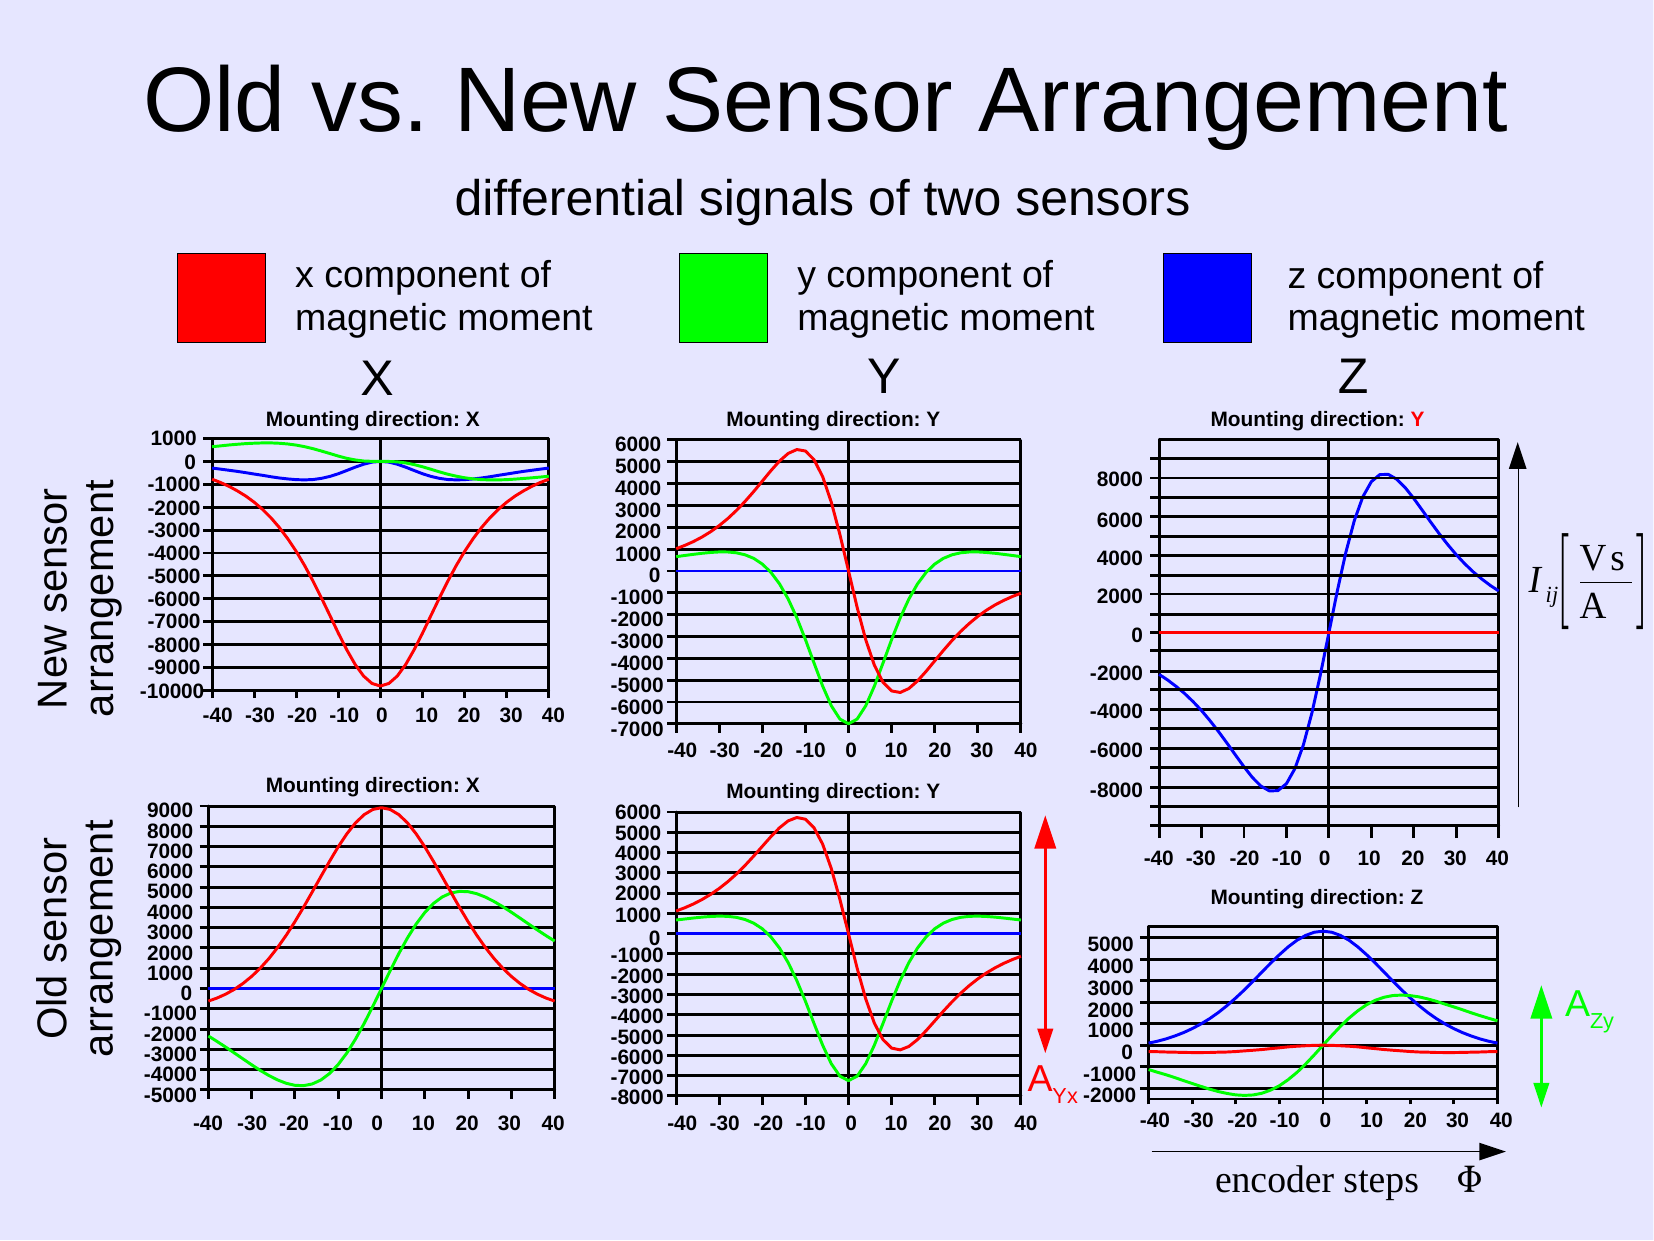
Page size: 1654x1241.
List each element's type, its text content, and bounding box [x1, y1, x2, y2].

text_box -40 [193, 1111, 224, 1136]
text_box 40 [541, 704, 565, 730]
text_box 4000 [615, 479, 662, 501]
text_box -4000 [610, 654, 664, 676]
text_box y component of magnetic moment [797, 253, 1095, 339]
text_box -30 [709, 1111, 740, 1136]
text_box Y [867, 348, 901, 405]
text_box Mounting direction: Y [726, 407, 941, 432]
text_box 40 [541, 1111, 565, 1136]
text_box -1000 [610, 944, 664, 969]
text_box -4000 [1089, 701, 1144, 739]
text_box differential signals of two sensors [454, 170, 1191, 227]
text_box -7000 [610, 1070, 664, 1091]
text_box -2000 [143, 1027, 198, 1047]
text_box 6000 [615, 800, 662, 825]
text_box -10 [795, 739, 826, 764]
text_box -20 [1227, 1108, 1258, 1133]
text_box 3000 [1087, 980, 1134, 1001]
text_box Z [1337, 348, 1369, 405]
text_box 30 [497, 1111, 521, 1136]
text_box -7000 [610, 720, 664, 742]
text_box 6000 [615, 432, 662, 457]
chart [1519, 531, 1654, 632]
text_box New sensor arrangement [28, 480, 123, 718]
text_box -6000 [147, 590, 201, 614]
text_box 20 [928, 1111, 952, 1136]
text_box -7000 [147, 614, 201, 636]
text_box -5000 [147, 568, 201, 590]
text_box -3000 [610, 632, 664, 654]
text_box 8000 [147, 824, 194, 844]
text_box AZy [1564, 982, 1614, 1034]
text_box 7000 [147, 844, 194, 864]
text_box -8000 [147, 636, 201, 660]
text_box -1000 [1083, 1062, 1137, 1088]
text_box 30 [1446, 1108, 1470, 1133]
text_box 0 [1319, 1108, 1332, 1133]
text_box Mounting direction: X [265, 773, 481, 798]
text_box z component of magnetic moment [1287, 254, 1586, 339]
text_box -4000 [610, 1009, 664, 1030]
text_box 2000 [615, 886, 662, 907]
text_box 1000 [150, 426, 197, 453]
text_box -10000 [139, 679, 205, 706]
text_box 10 [1360, 1108, 1384, 1133]
text_box -30 [1183, 1108, 1214, 1133]
text_box X [360, 350, 394, 407]
text_box 3000 [147, 925, 194, 945]
text_box -5000 [143, 1088, 198, 1108]
text_box 0 [1121, 1044, 1134, 1066]
text_box Mounting direction: Z [1210, 885, 1424, 910]
text_box x component of magnetic moment [295, 253, 593, 339]
text_box Mounting direction: Y [1210, 407, 1426, 443]
text_box -3000 [147, 522, 201, 545]
text_box 4000 [1096, 548, 1144, 586]
chart [1208, 1157, 1490, 1205]
text_box -40 [202, 704, 233, 730]
text_box 0 [371, 1111, 383, 1136]
text_box 3000 [615, 866, 662, 886]
text_box -30 [244, 704, 276, 730]
text_box 20 [455, 1111, 479, 1136]
text_box 0 [845, 1111, 858, 1136]
text_box 40 [1014, 1111, 1038, 1136]
text_box 30 [970, 739, 994, 764]
text_box 1000 [1087, 1023, 1134, 1044]
text_box [679, 253, 768, 343]
text_box 4000 [147, 905, 194, 925]
text_box 2000 [1096, 586, 1144, 624]
text_box -1000 [147, 472, 201, 499]
text_box -10 [1269, 1108, 1300, 1133]
text_box 5000 [615, 457, 662, 479]
text_box 40 [1485, 846, 1509, 886]
text_box -5000 [610, 1030, 664, 1050]
text_box 20 [1401, 846, 1425, 886]
text_box 40 [1014, 739, 1038, 764]
text_box -2000 [1083, 1088, 1137, 1109]
text_box 4000 [615, 846, 662, 866]
text_box -2000 [1089, 661, 1144, 701]
text_box 0 [184, 453, 197, 477]
text_box 9000 [147, 799, 194, 824]
text_box Mounting direction: X [265, 407, 481, 432]
text_box -2000 [610, 610, 664, 632]
text_box 10 [411, 1111, 436, 1136]
text_box -40 [667, 1111, 698, 1136]
text_box 8000 [1096, 467, 1144, 507]
text_box 10 [884, 1111, 908, 1136]
text_box 40 [1489, 1108, 1513, 1133]
text_box 4000 [1087, 958, 1134, 980]
text_box 0 [1131, 624, 1144, 663]
text_box -6000 [610, 698, 664, 720]
text_box 1000 [147, 966, 194, 986]
text_box -4000 [147, 545, 201, 568]
text_box -30 [236, 1111, 268, 1136]
text_box -20 [287, 704, 318, 730]
text_box 10 [884, 739, 908, 764]
text_box 2000 [1087, 1001, 1134, 1023]
text_box -1000 [143, 1002, 198, 1027]
text_box -1000 [610, 585, 664, 610]
text_box -30 [1185, 846, 1217, 886]
text_box -20 [753, 1111, 784, 1136]
text_box 0 [1318, 846, 1331, 886]
text_box 2000 [147, 945, 194, 966]
text_box -10 [329, 704, 360, 730]
text_box -30 [709, 739, 740, 764]
text_box -3000 [143, 1047, 198, 1067]
text_box -8000 [1089, 778, 1144, 818]
text_box -20 [1229, 846, 1260, 886]
text_box 30 [970, 1111, 994, 1136]
text_box [1163, 253, 1252, 343]
text_box 5000 [147, 884, 194, 905]
text_box Mounting direction: Y [726, 779, 941, 804]
text_box -4000 [143, 1067, 198, 1088]
text_box -10 [322, 1111, 354, 1136]
text_box -2000 [610, 969, 664, 989]
text_box -20 [279, 1111, 310, 1136]
text_box -5000 [610, 676, 664, 698]
text_box 1000 [615, 907, 662, 928]
text_box 30 [499, 704, 523, 730]
text_box -2000 [147, 499, 201, 522]
text_box 1000 [615, 545, 662, 567]
text_box 10 [1357, 846, 1381, 886]
text_box -6000 [610, 1050, 664, 1070]
text_box 2000 [615, 523, 662, 545]
text_box -10 [795, 1111, 826, 1136]
text_box [177, 253, 266, 343]
text_box 5000 [1087, 932, 1134, 958]
text_box Old sensor arrangement [28, 820, 123, 1058]
text_box 3000 [615, 501, 662, 523]
text_box -3000 [610, 989, 664, 1009]
text_box -40 [1139, 1108, 1170, 1133]
text_box -40 [1143, 846, 1174, 886]
text_box 20 [928, 739, 952, 764]
text_box 5000 [615, 825, 662, 846]
text_box -6000 [1089, 739, 1144, 778]
text_box AYx [1027, 1057, 1078, 1109]
title Old vs. New Sensor Arrangement [82, 0, 1571, 204]
text_box -9000 [147, 660, 201, 682]
text_box 6000 [1096, 508, 1144, 548]
text_box 0 [649, 928, 661, 951]
text_box 20 [1403, 1108, 1428, 1133]
text_box -10 [1271, 846, 1302, 886]
text_box 0 [649, 567, 661, 589]
text_box 0 [376, 704, 388, 730]
text_box 0 [180, 986, 193, 1006]
text_box -20 [753, 739, 784, 764]
text_box 20 [457, 704, 481, 730]
text_box 0 [845, 739, 858, 764]
text_box 10 [415, 704, 439, 730]
text_box 6000 [147, 864, 194, 884]
text_box -40 [667, 739, 698, 764]
text_box 30 [1443, 846, 1467, 886]
text_box -8000 [610, 1091, 664, 1111]
